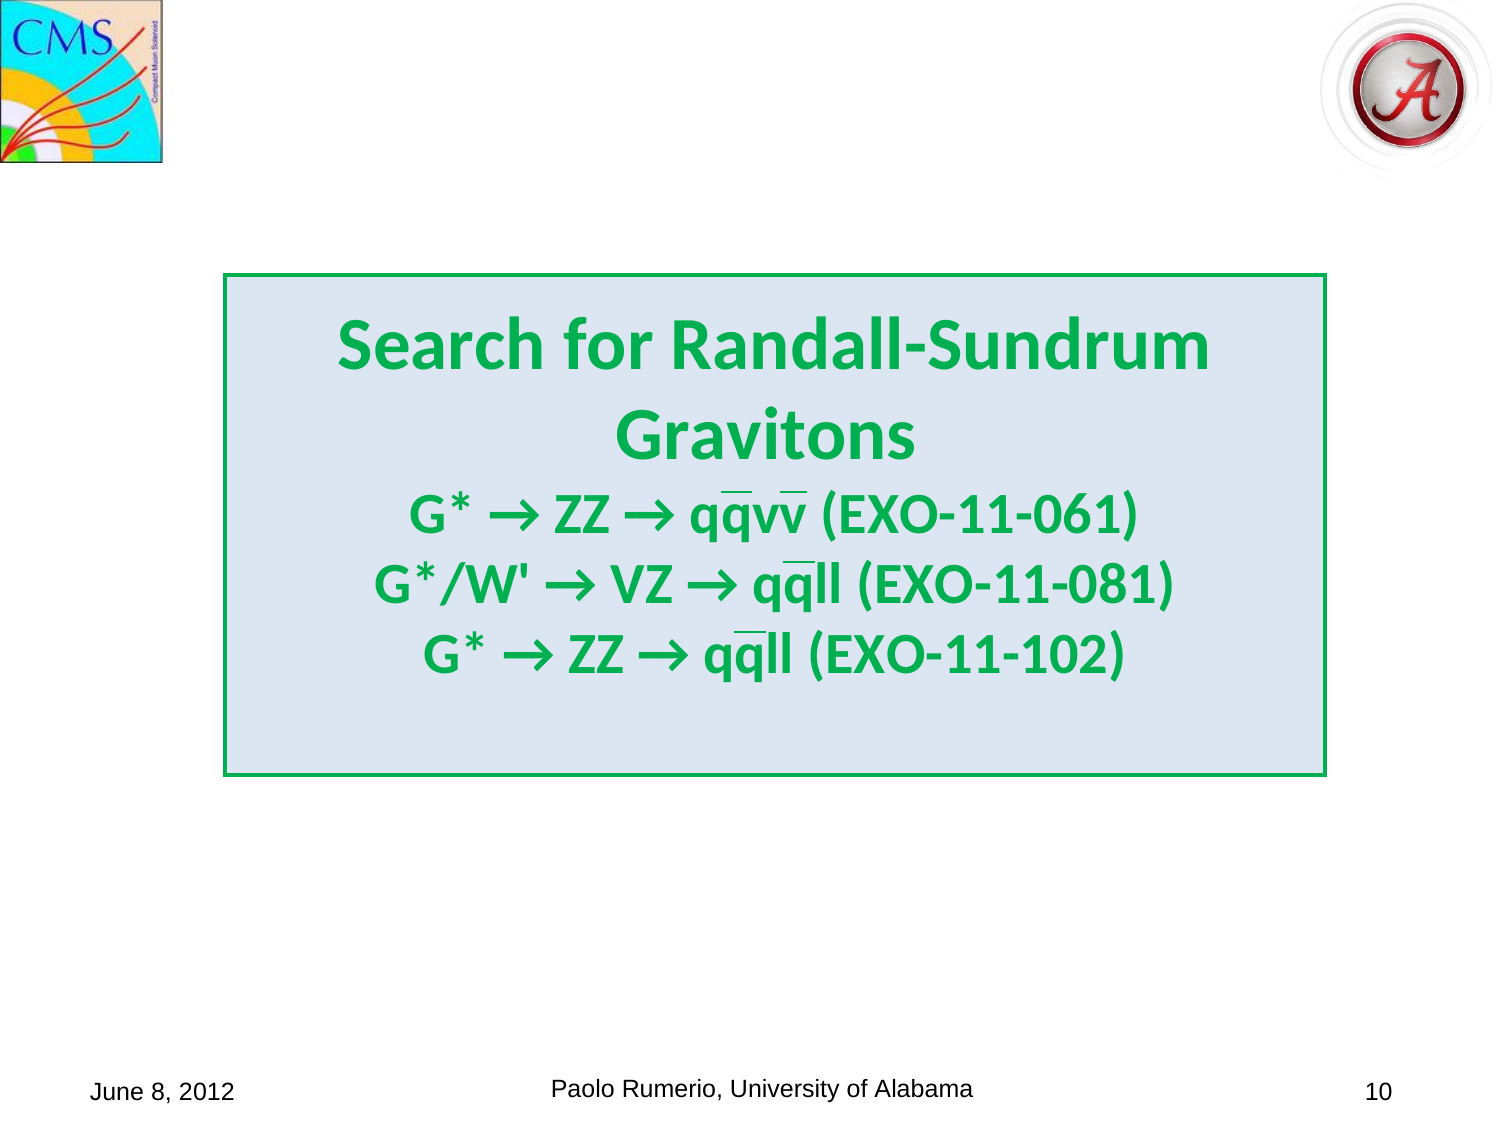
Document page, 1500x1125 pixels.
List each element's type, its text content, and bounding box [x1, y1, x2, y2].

text_box Search for Randall-Sundrum Gravitons G* → ZZ → qqvv (EXO-11-061) G*/W' → VZ → qqll (EXO-11-081) G* → ZZ → qqll (EXO-11-102) [224, 275, 1326, 776]
picture [0, 0, 163, 163]
picture [1319, 0, 1500, 180]
